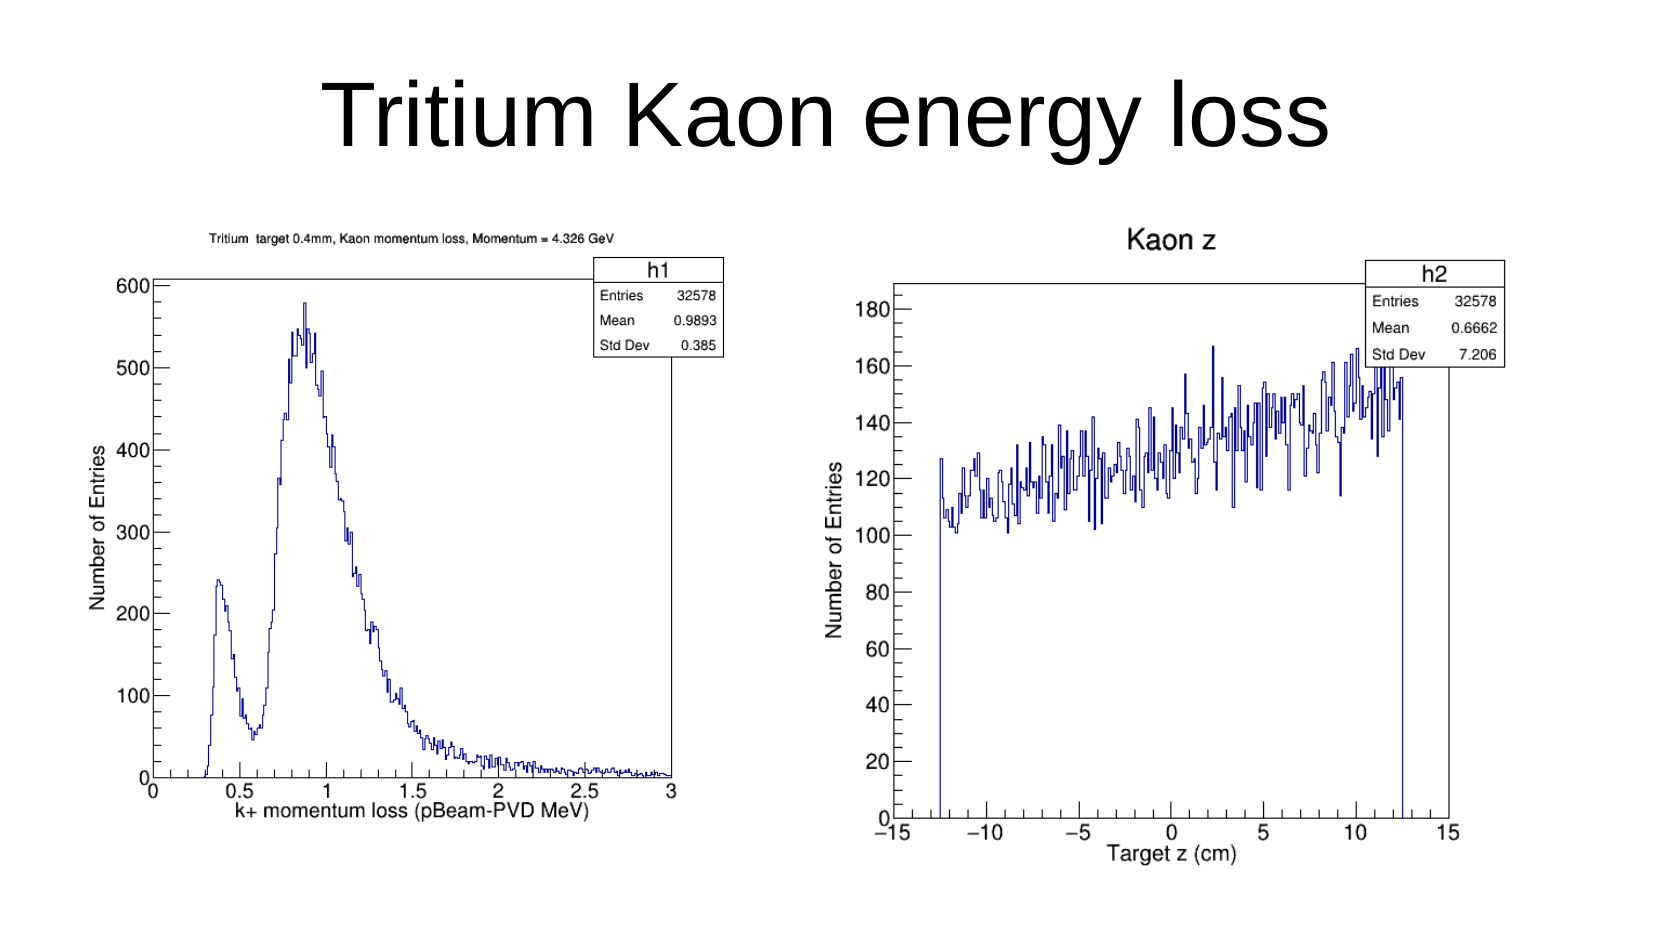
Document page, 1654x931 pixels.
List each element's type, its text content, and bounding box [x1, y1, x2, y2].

title Tritium Kaon energy loss [82, 37, 1571, 193]
picture [825, 217, 1518, 886]
picture [89, 217, 736, 841]
